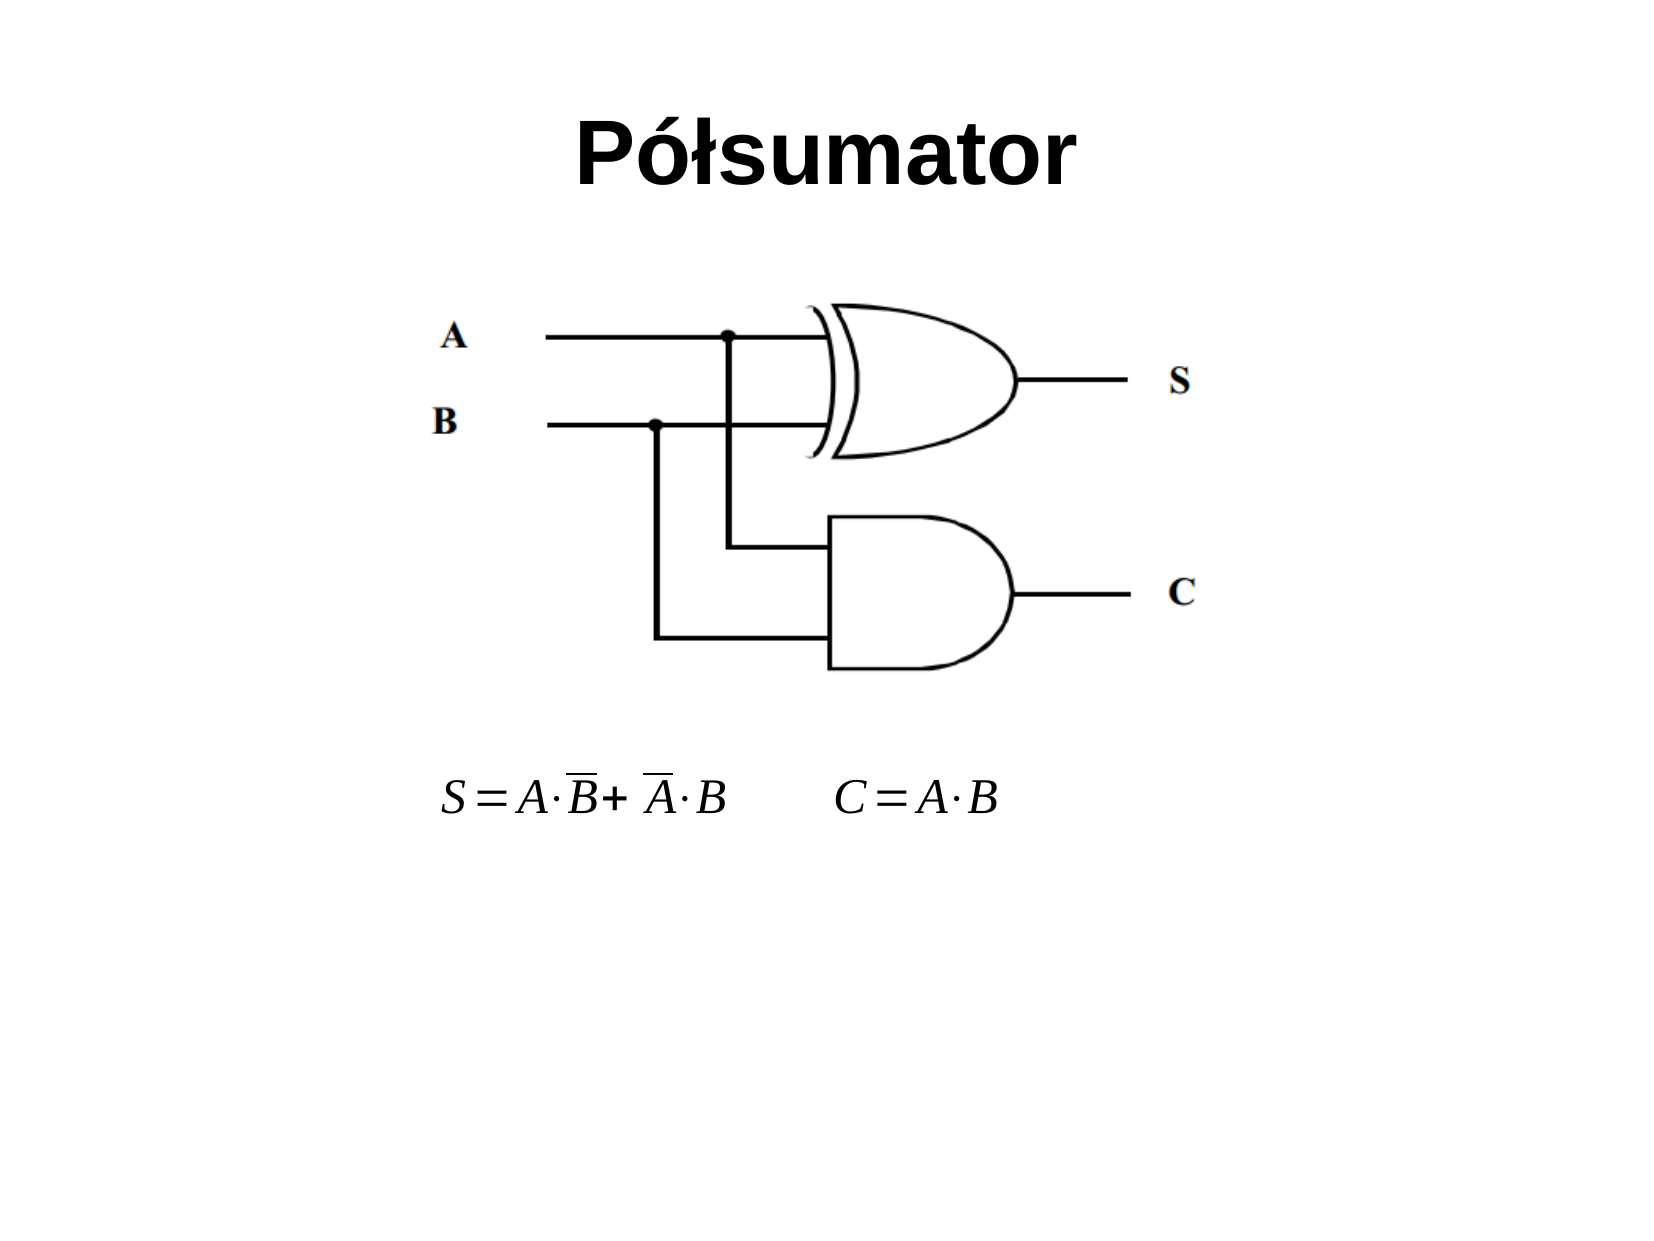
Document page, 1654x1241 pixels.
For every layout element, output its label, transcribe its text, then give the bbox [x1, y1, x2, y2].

chart [433, 768, 734, 825]
title Półsumator [82, 49, 1571, 257]
chart [826, 768, 1006, 825]
picture [413, 293, 1236, 680]
